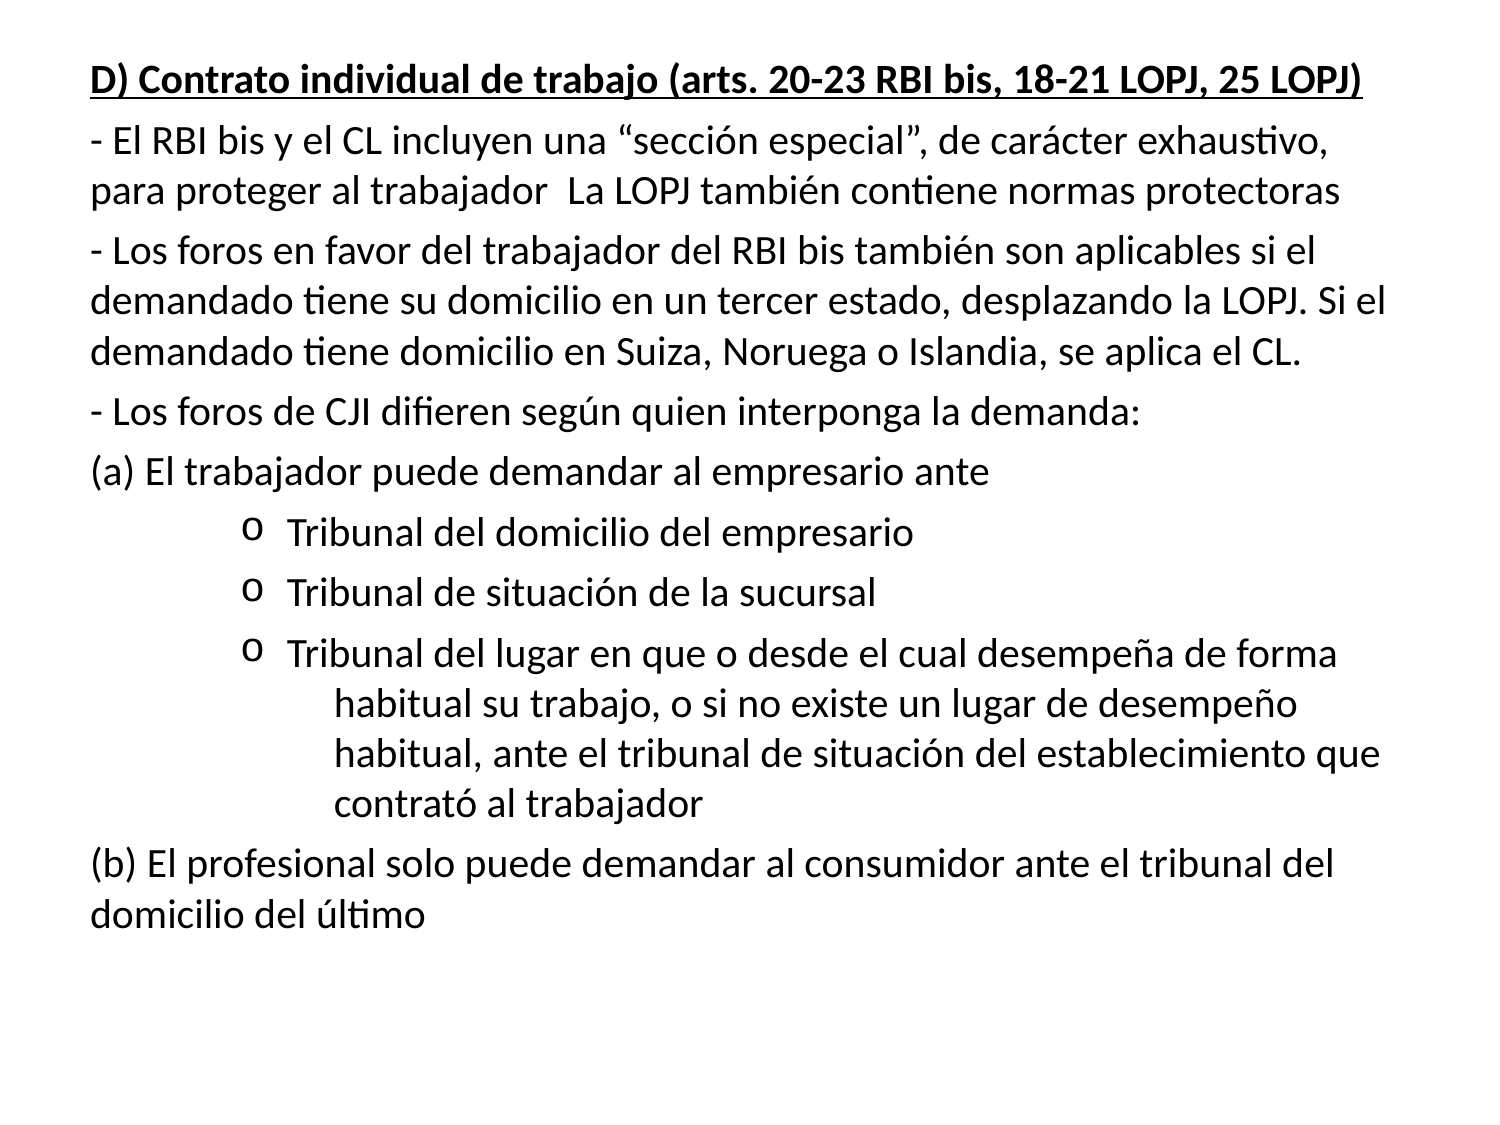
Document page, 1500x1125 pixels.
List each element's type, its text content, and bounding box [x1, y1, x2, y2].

list D) Contrato individual de trabajo (arts. 20-23 RBI bis, 18-21 LOPJ, 25 LOPJ) - El RBI bis y el CL incluyen una “sección especial”, de carácter exhaustivo, para proteger al trabajador La LOPJ también contiene normas protectoras - Los foros en favor del trabajador del RBI bis también son aplicables si el demandado tiene su domicilio en un tercer estado, desplazando la LOPJ. Si el demandado tiene domicilio en Suiza, Noruega o Islandia, se aplica el CL. - Los foros de CJI difieren según quien interponga la demanda: (a) El trabajador puede demandar al empresario ante Tribunal del domicilio del empresario Tribunal de situación de la sucursal Tribunal del lugar en que o desde el cual desempeña de forma habitual su trabajo, o si no existe un lugar de desempeño habitual, ante el tribunal de situación del establecimiento que contrató al trabajador (b) El profesional solo puede demandar al consumidor ante el tribunal del domicilio del último [75, 44, 1426, 1033]
